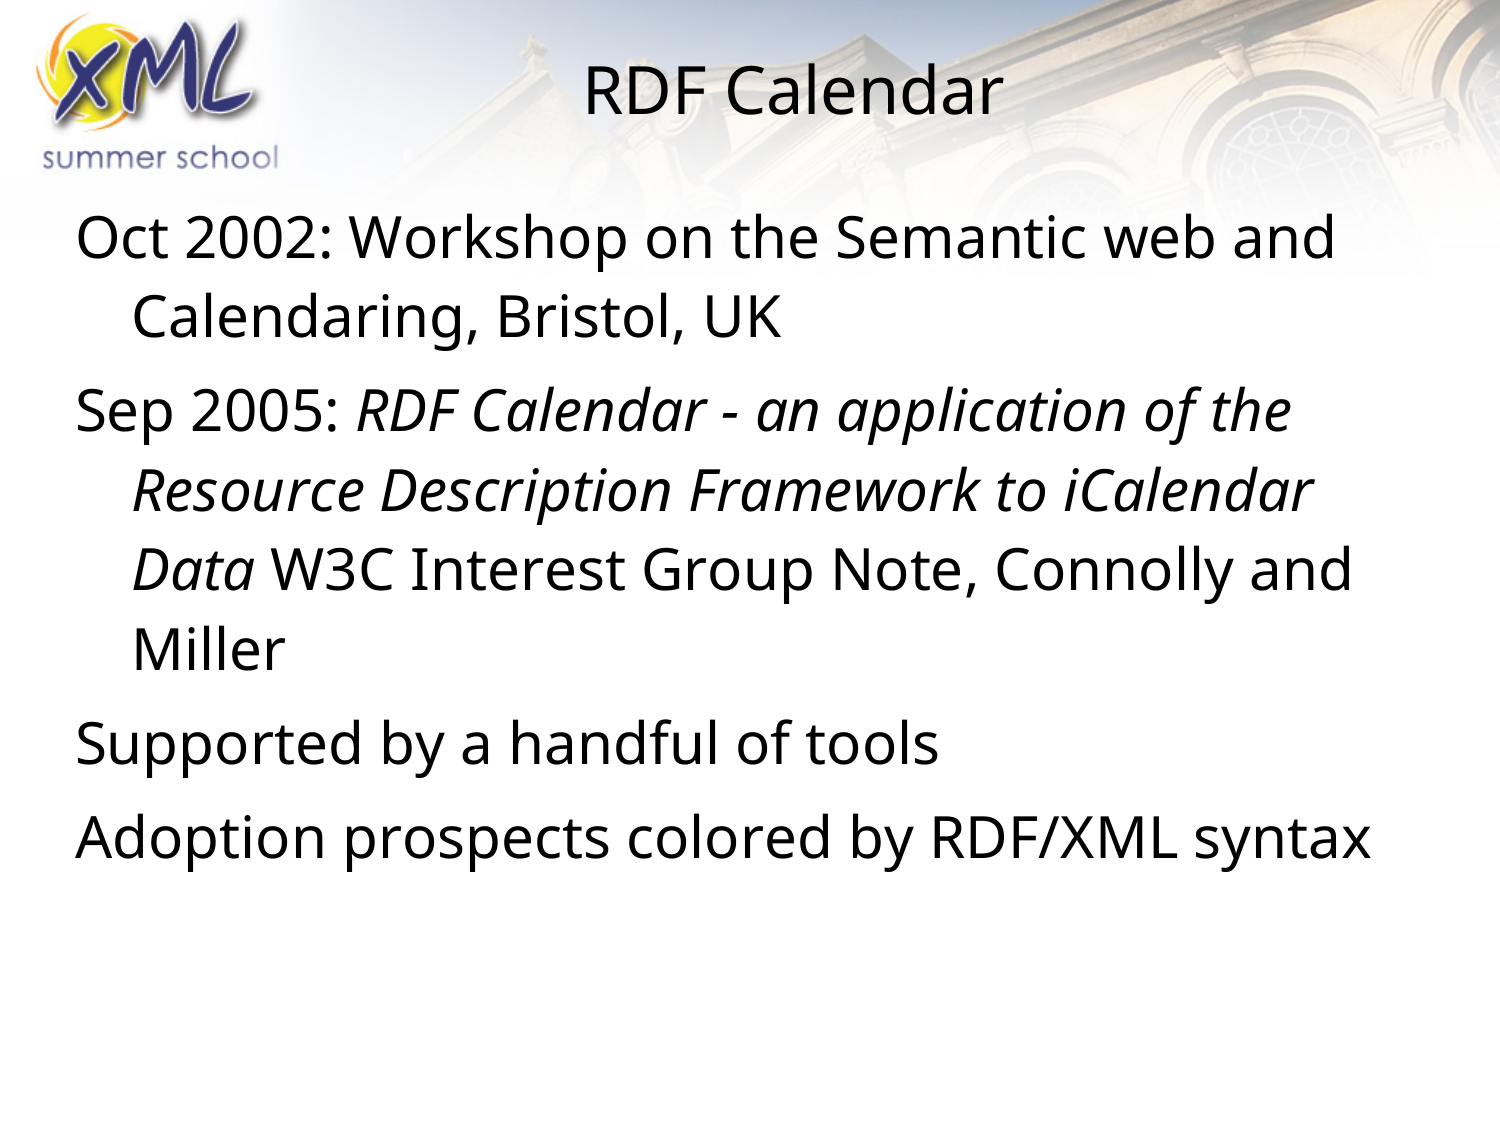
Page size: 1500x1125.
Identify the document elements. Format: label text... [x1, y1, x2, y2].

title RDF Calendar [281, 8, 1306, 170]
picture [0, 0, 1500, 1125]
list Oct 2002: Workshop on the Semantic web and Calendaring, Bristol, UK Sep 2005: RDF Calendar - an application of the Resource Description Framework to iCalendar Data W3C Interest Group Note, Connolly and Miller Supported by a handful of tools Adoption prospects colored by RDF/XML syntax [75, 195, 1426, 991]
